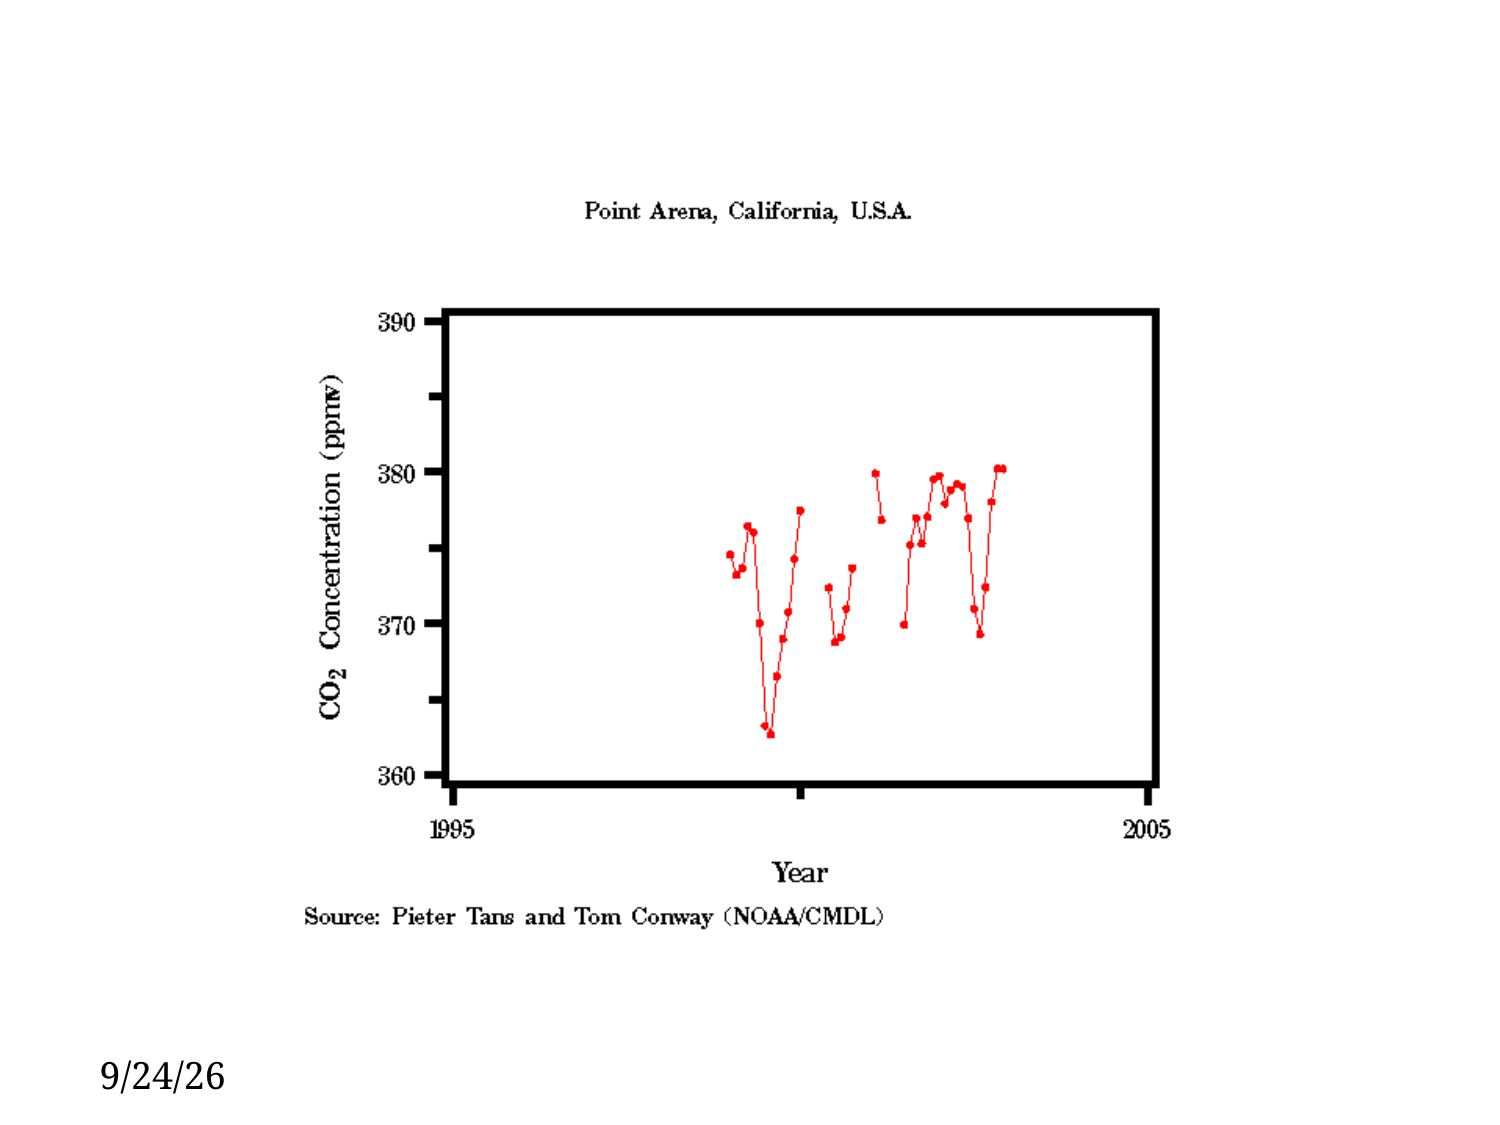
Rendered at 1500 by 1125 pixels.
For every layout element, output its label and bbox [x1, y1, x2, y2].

picture [304, 191, 1196, 934]
